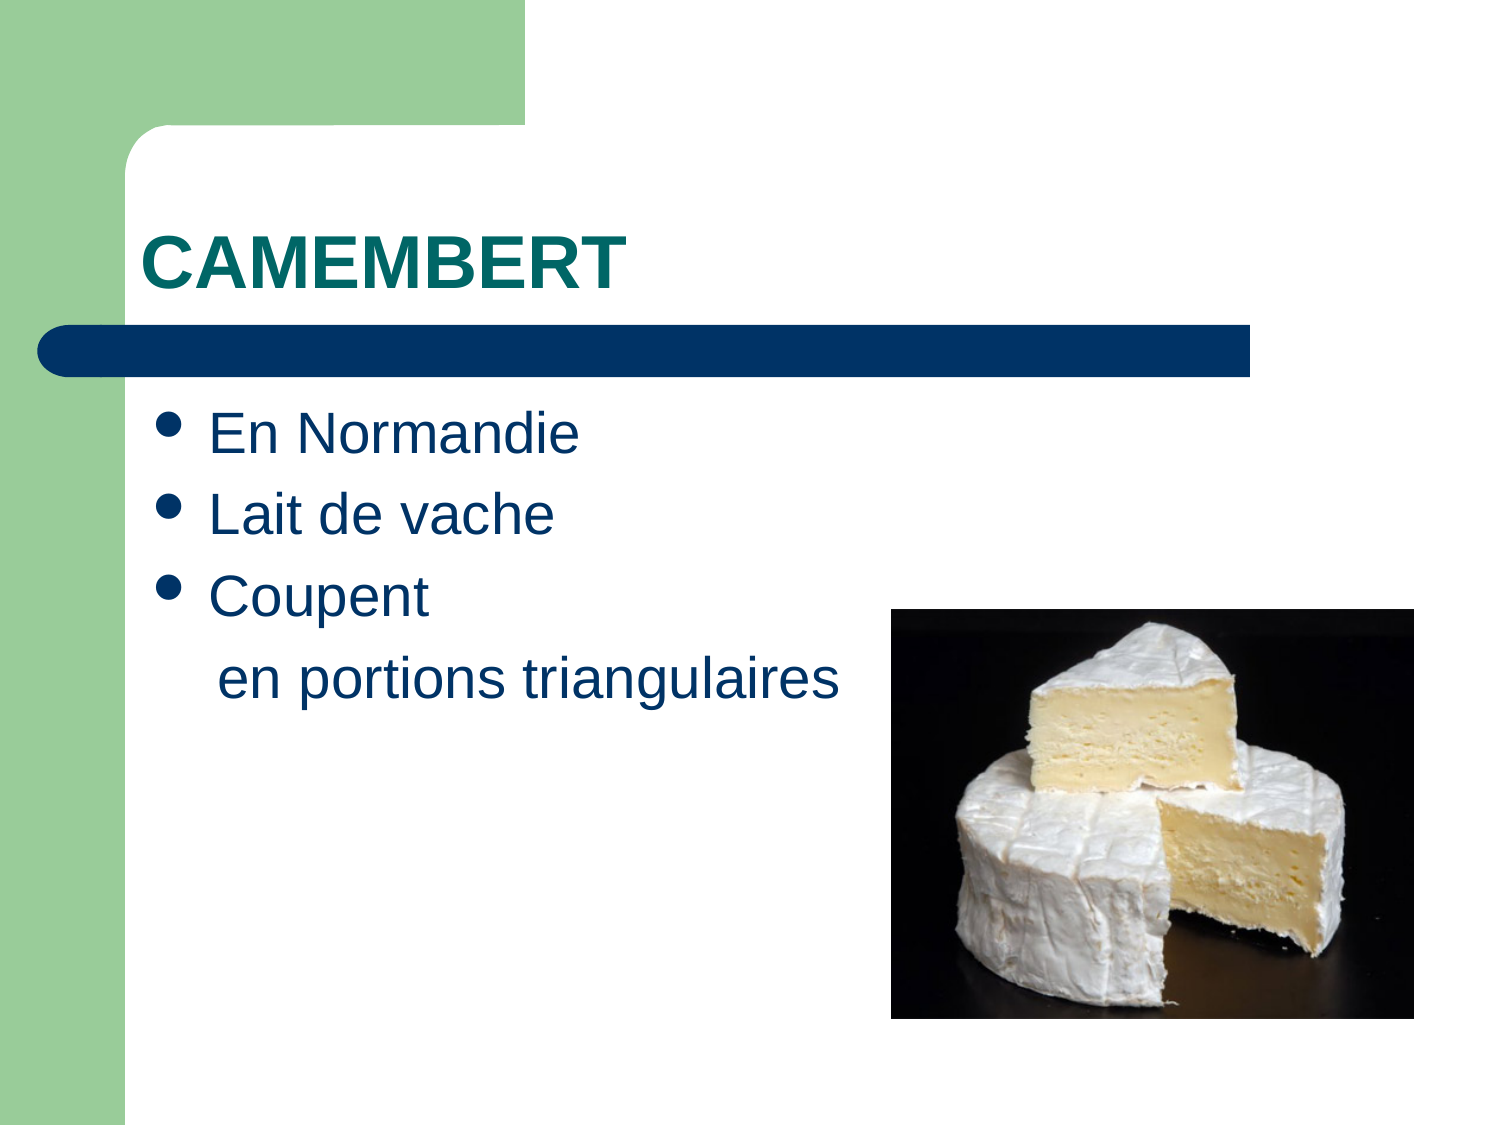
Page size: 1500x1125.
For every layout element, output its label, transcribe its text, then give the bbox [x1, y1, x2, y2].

picture [891, 609, 1414, 1019]
list En Normandie Lait de vache Coupent en portions triangulaires [137, 387, 1400, 999]
title CAMEMBERT [125, 125, 1425, 313]
